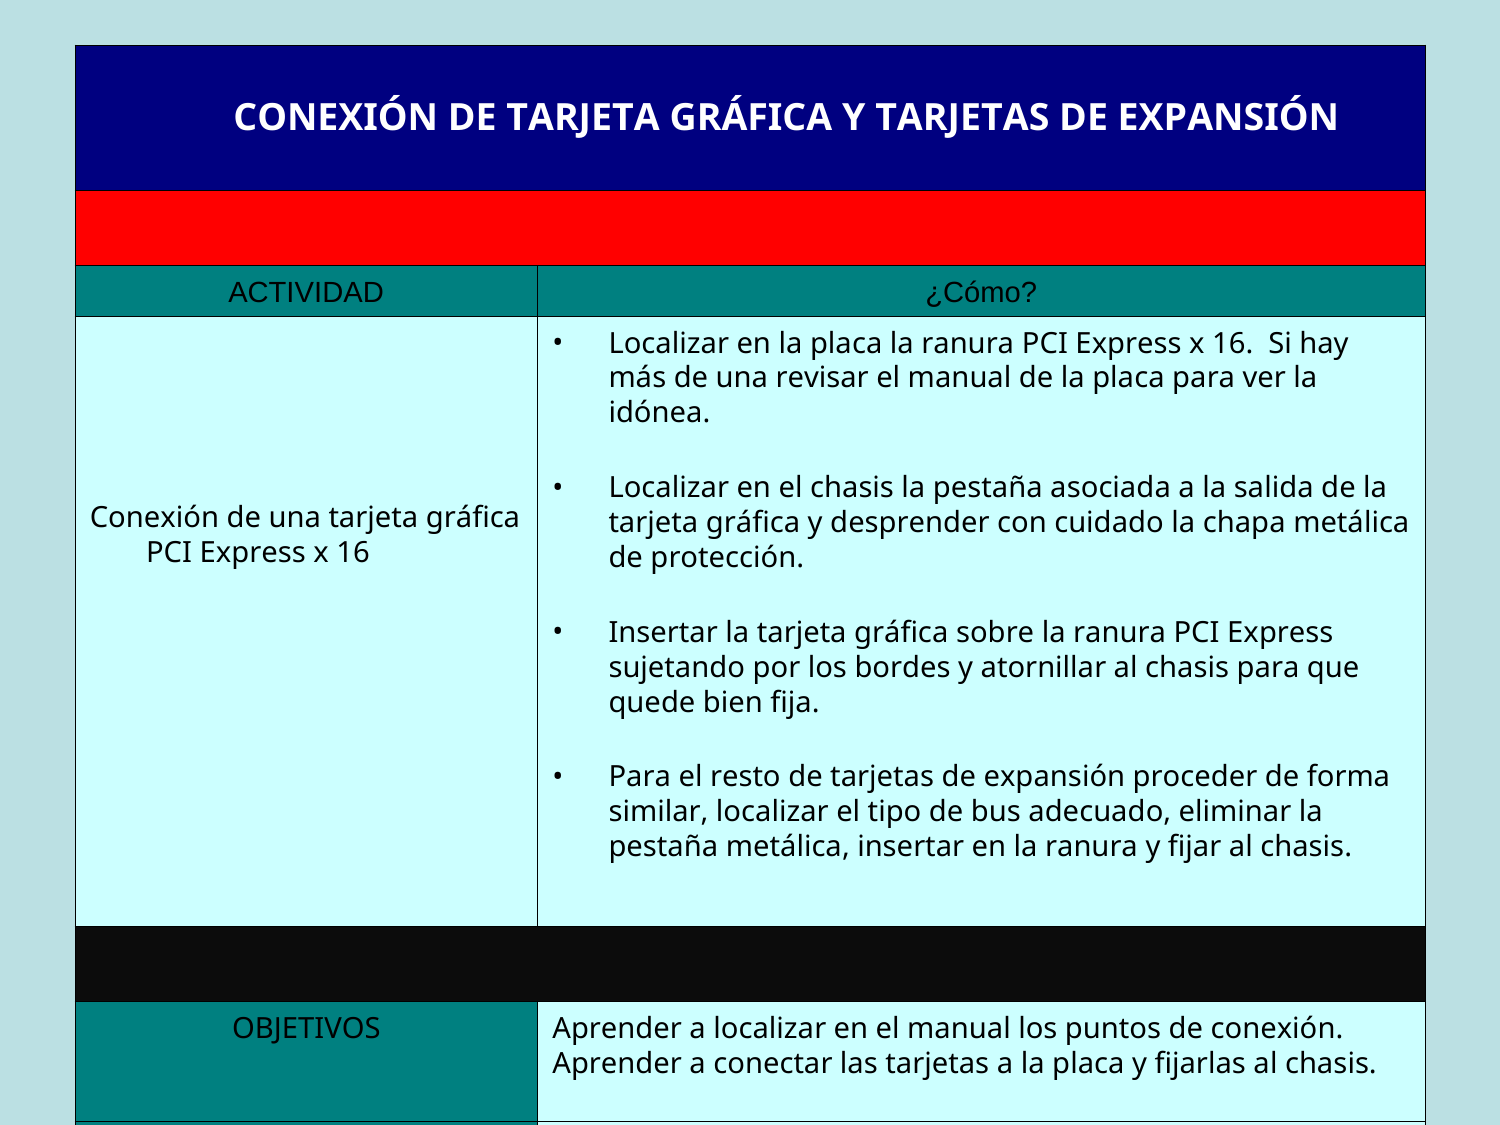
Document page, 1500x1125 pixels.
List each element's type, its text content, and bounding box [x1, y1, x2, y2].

table_cell ACTIVIDAD [76, 266, 537, 316]
table_header CONEXIÓN DE TARJETA GRÁFICA Y TARJETAS DE EXPANSIÓN [76, 46, 1425, 190]
table_cell [76, 191, 1425, 265]
table_cell Aprender a localizar en el manual los puntos de conexión. Aprender a conectar las tarjetas a la placa y fijarlas al chasis. [538, 1002, 1425, 1121]
table_cell [76, 927, 1425, 1001]
table_cell OBJETIVOS [76, 1002, 537, 1121]
table_cell Localizar en la placa la ranura PCI Express x 16. Si hay más de una revisar el manual de la placa para ver la idónea. Localizar en el chasis la pestaña asociada a la salida de la tarjeta gráfica y desprender con cuidado la chapa metálica de protección. Insertar la tarjeta gráfica sobre la ranura PCI Express sujetando por los bordes y atornillar al chasis para que quede bien fija. Para el resto de tarjetas de expansión proceder de forma similar, localizar el tipo de bus adecuado, eliminar la pestaña metálica, insertar en la ranura y fijar al chasis. [538, 317, 1425, 926]
table_cell Conexión de una tarjeta gráfica PCI Express x 16 [76, 317, 537, 926]
table_cell ¿Cómo? [538, 266, 1425, 316]
